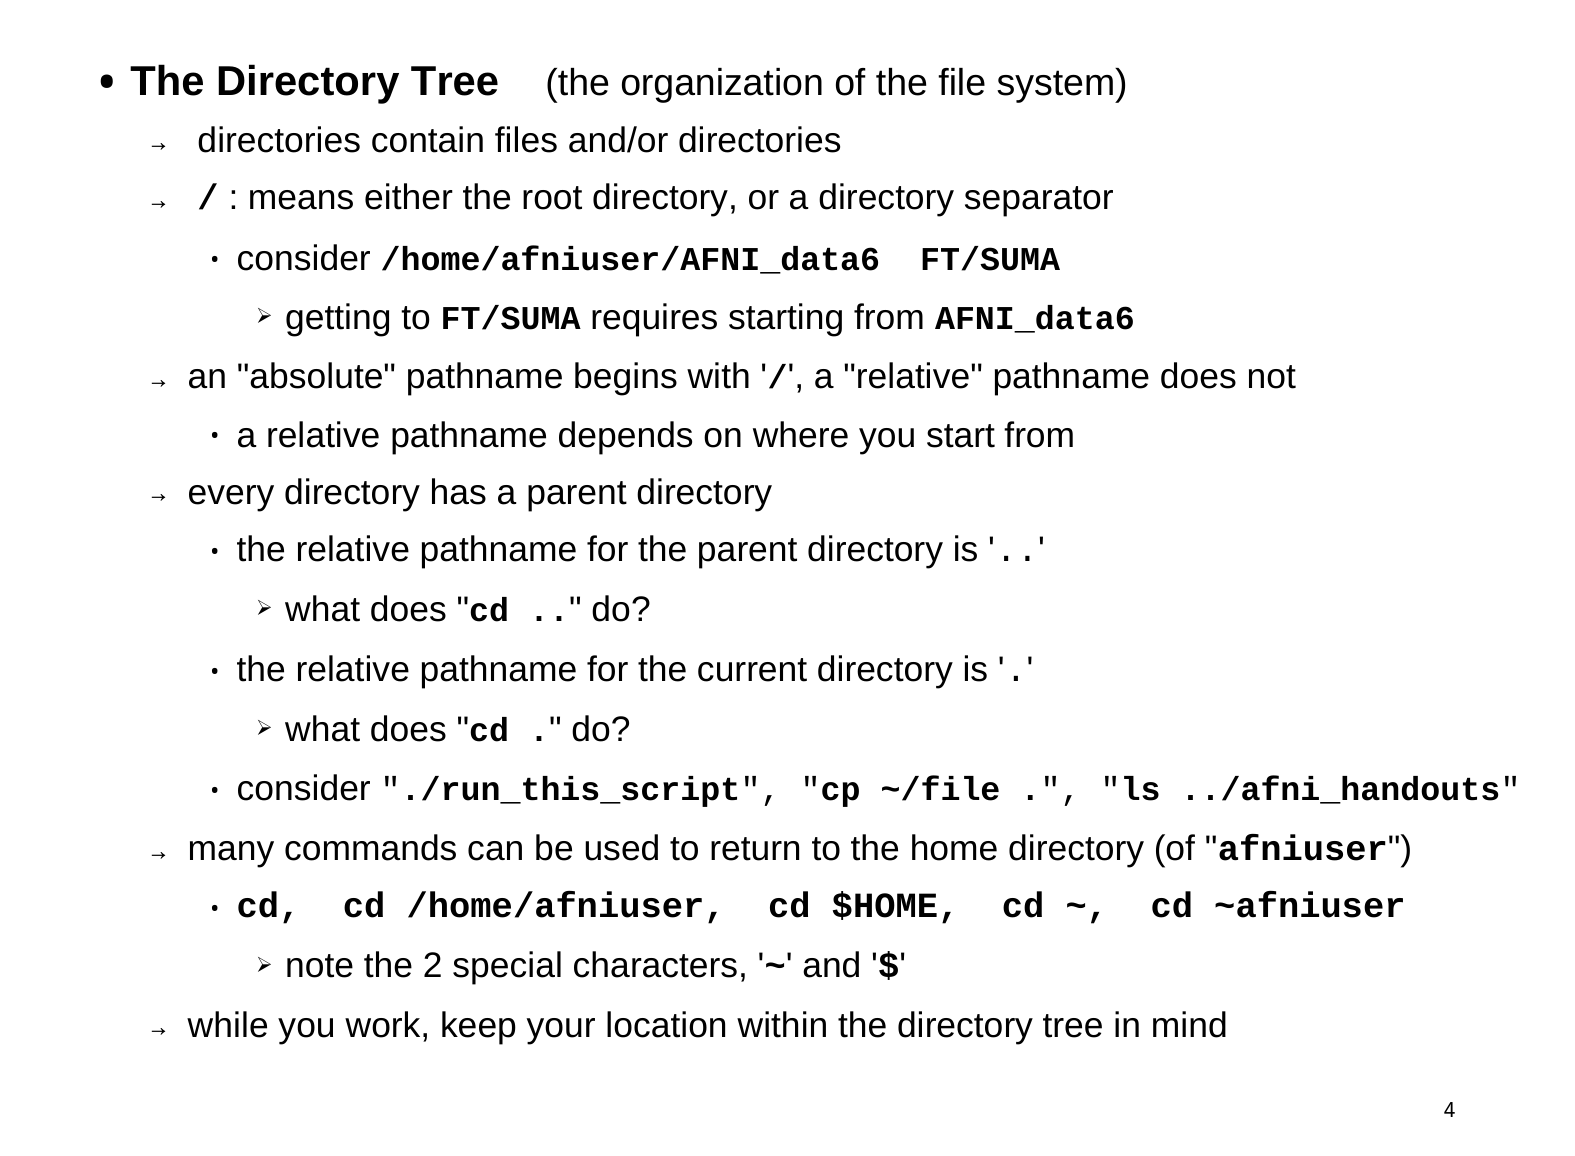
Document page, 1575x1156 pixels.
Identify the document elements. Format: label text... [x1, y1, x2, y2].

list The Directory Tree (the organization of the file system) directories contain files and/or directories / : means either the root directory, or a directory separator consider /home/afniuser/AFNI_data6 FT/SUMA getting to FT/SUMA requires starting from AFNI_data6 an "absolute" pathname begins with '/', a "relative" pathname does not a relative pathname depends on where you start from every directory has a parent directory the relative pathname for the parent directory is '..' what does "cd .." do? the relative pathname for the current directory is '.' what does "cd ." do? consider "./run_this_script", "cp ~/file .", "ls ../afni_handouts" many commands can be used to return to the home directory (of "afniuser") cd, cd /home/afniuser, cd $HOME, cd ~, cd ~afniuser note the 2 special characters, '~' and '$' while you work, keep your location within the directory tree in mind [75, 40, 1550, 1126]
